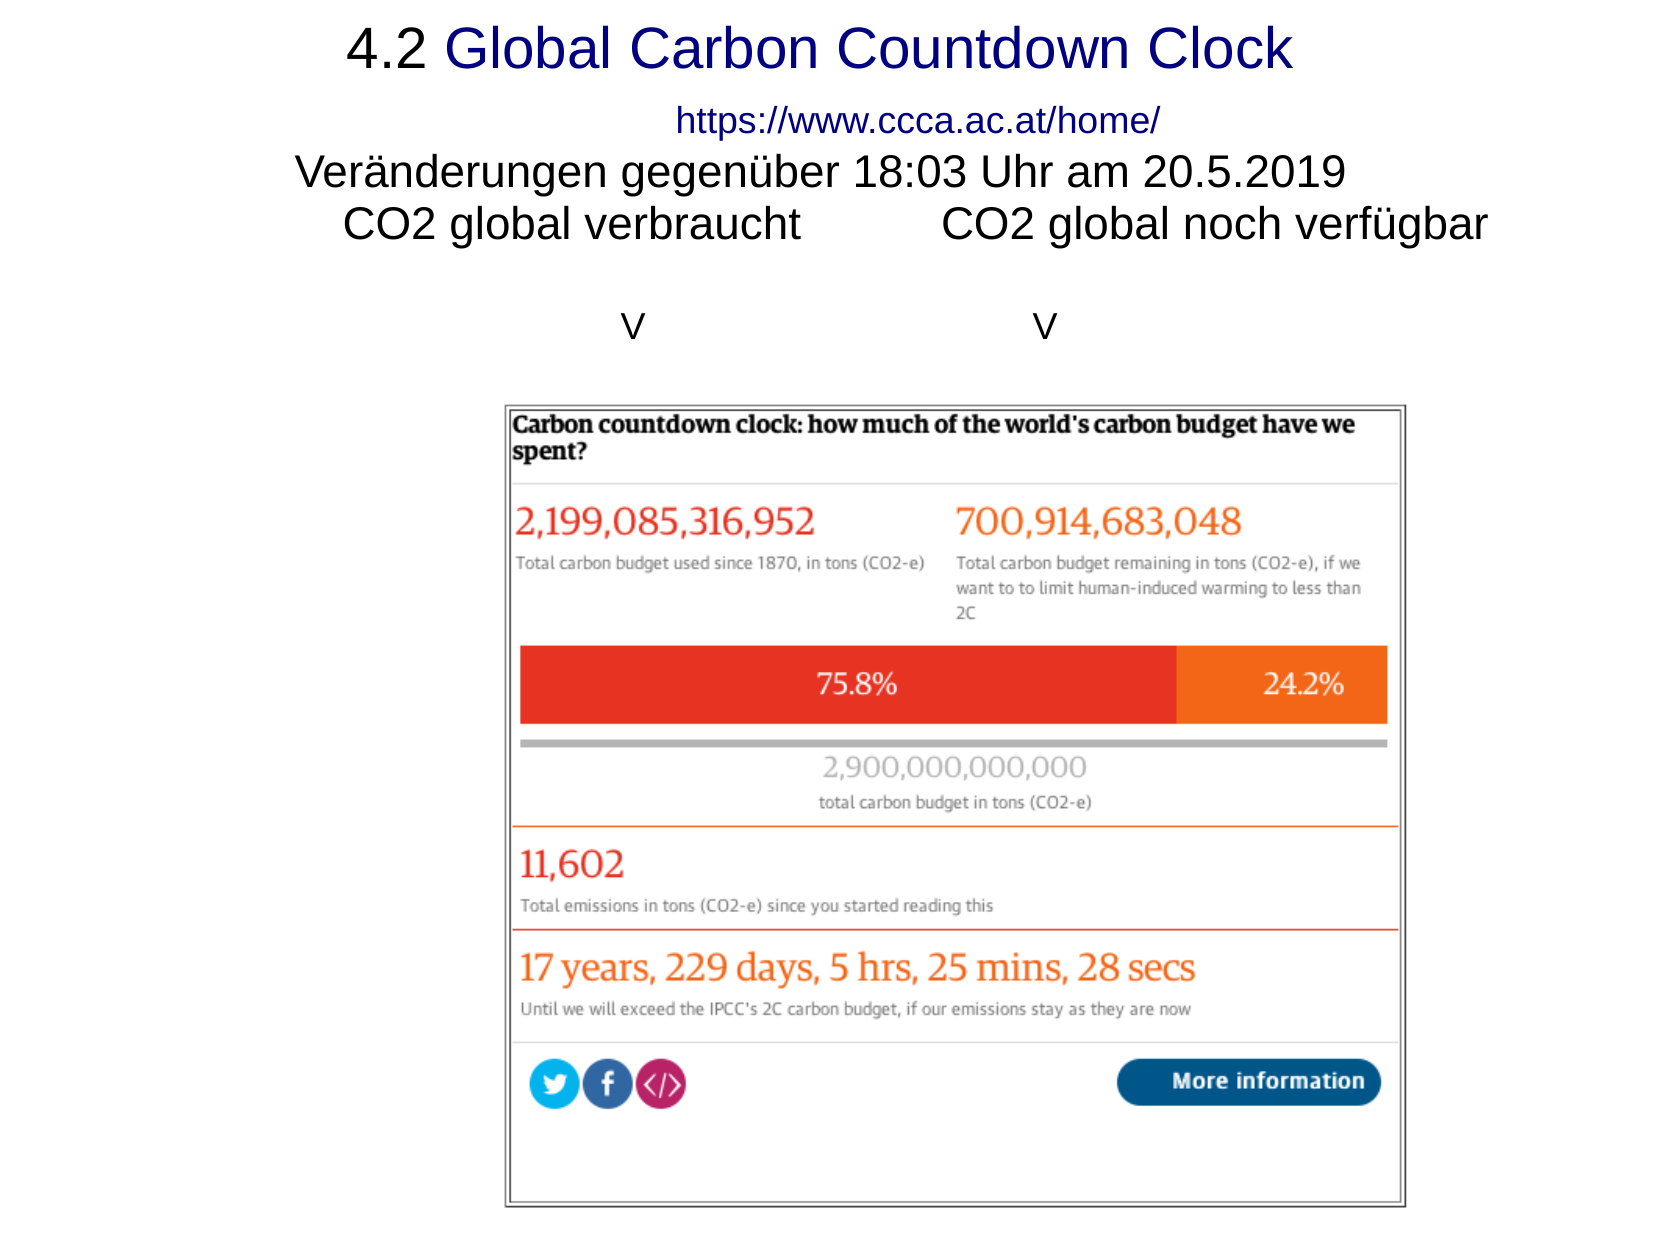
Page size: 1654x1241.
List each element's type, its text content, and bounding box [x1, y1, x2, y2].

picture [494, 394, 1422, 1214]
title 4.2 Global Carbon Countdown Clock https://www.ccca.ac.at/home/ Veränderungen gegenüber 18:03 Uhr am 20.5.2019 CO2 global verbraucht CO2 global noch verfügbar V V [76, 16, 1565, 361]
